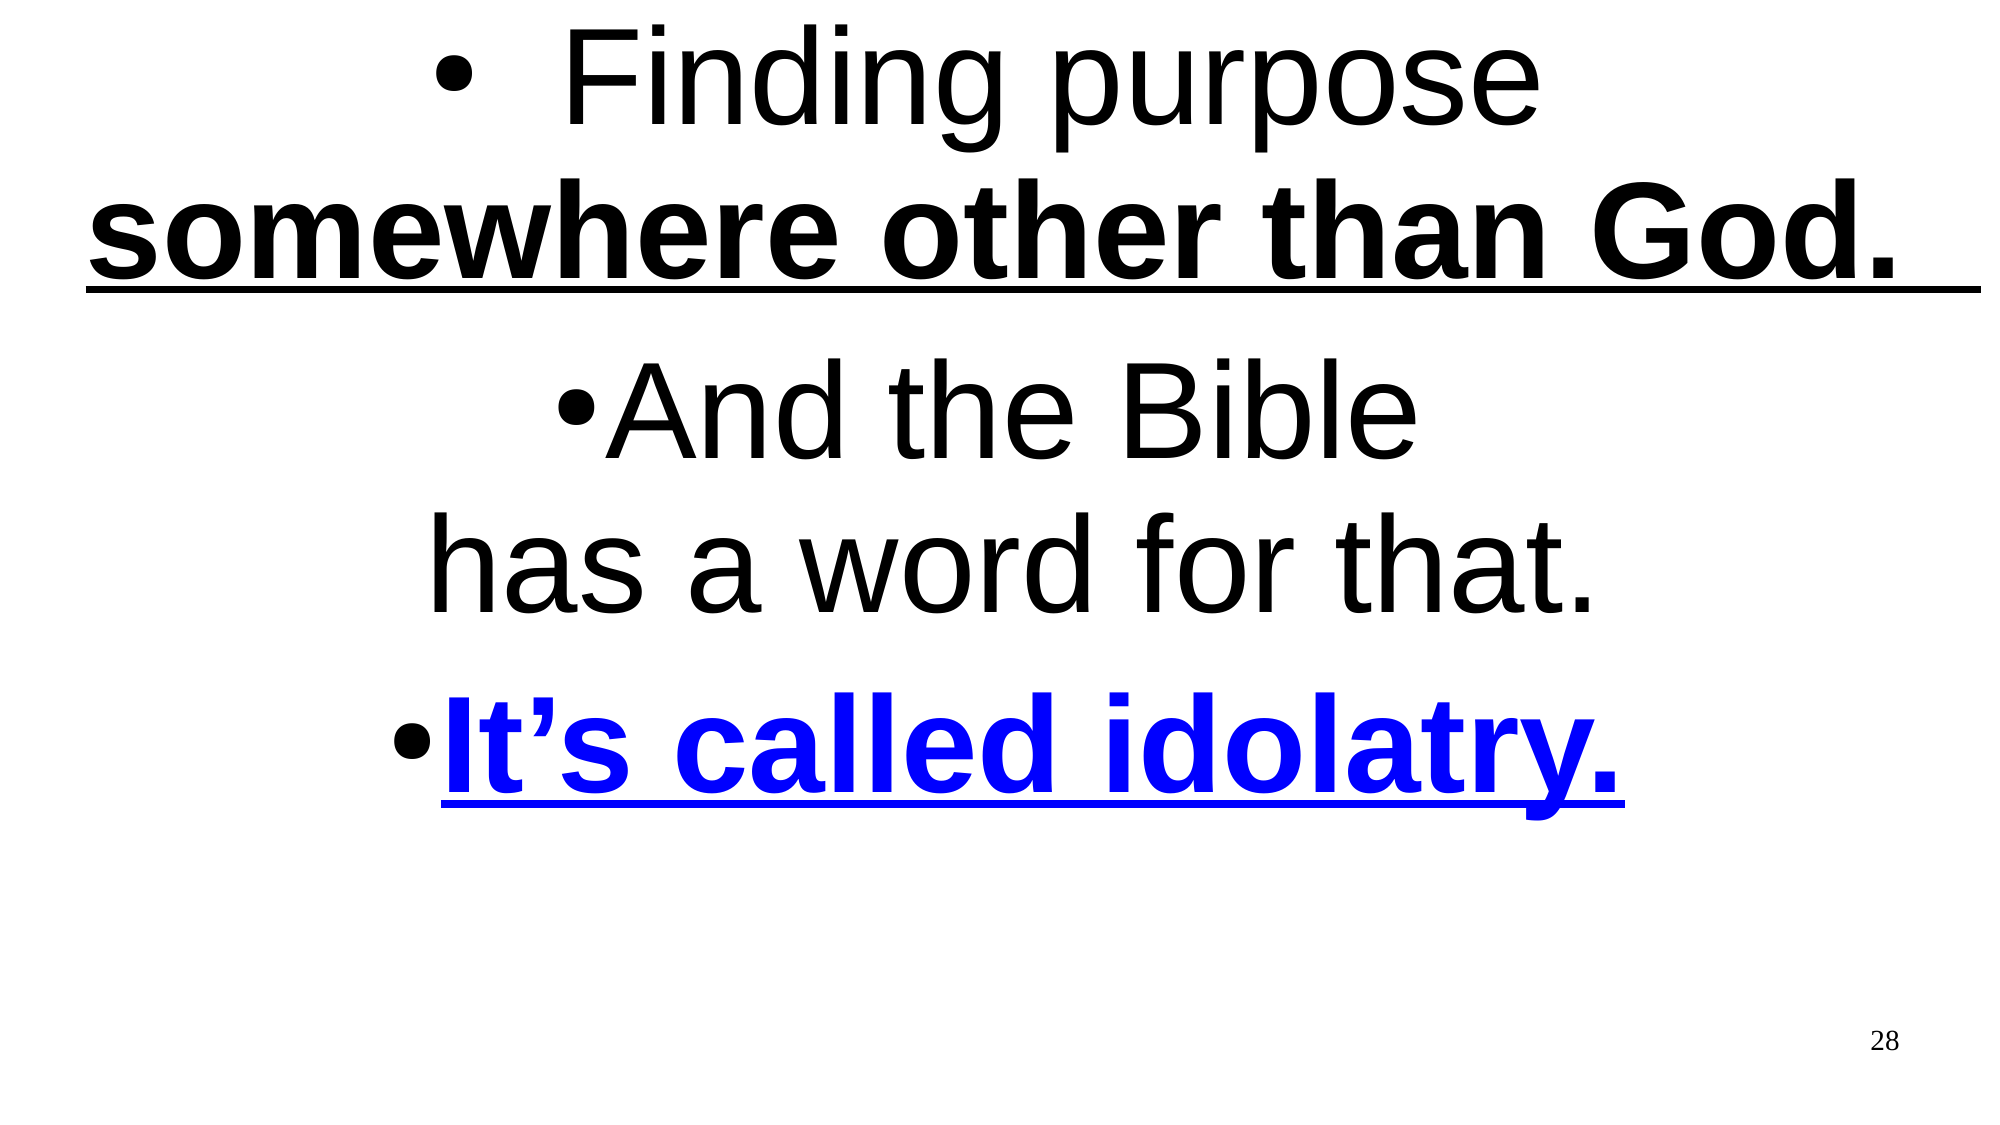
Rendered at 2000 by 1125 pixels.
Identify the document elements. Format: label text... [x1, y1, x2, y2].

list Finding purpose somewhere other than God. And the Bible has a word for that. It’s called idolatry. [0, 0, 1996, 1123]
